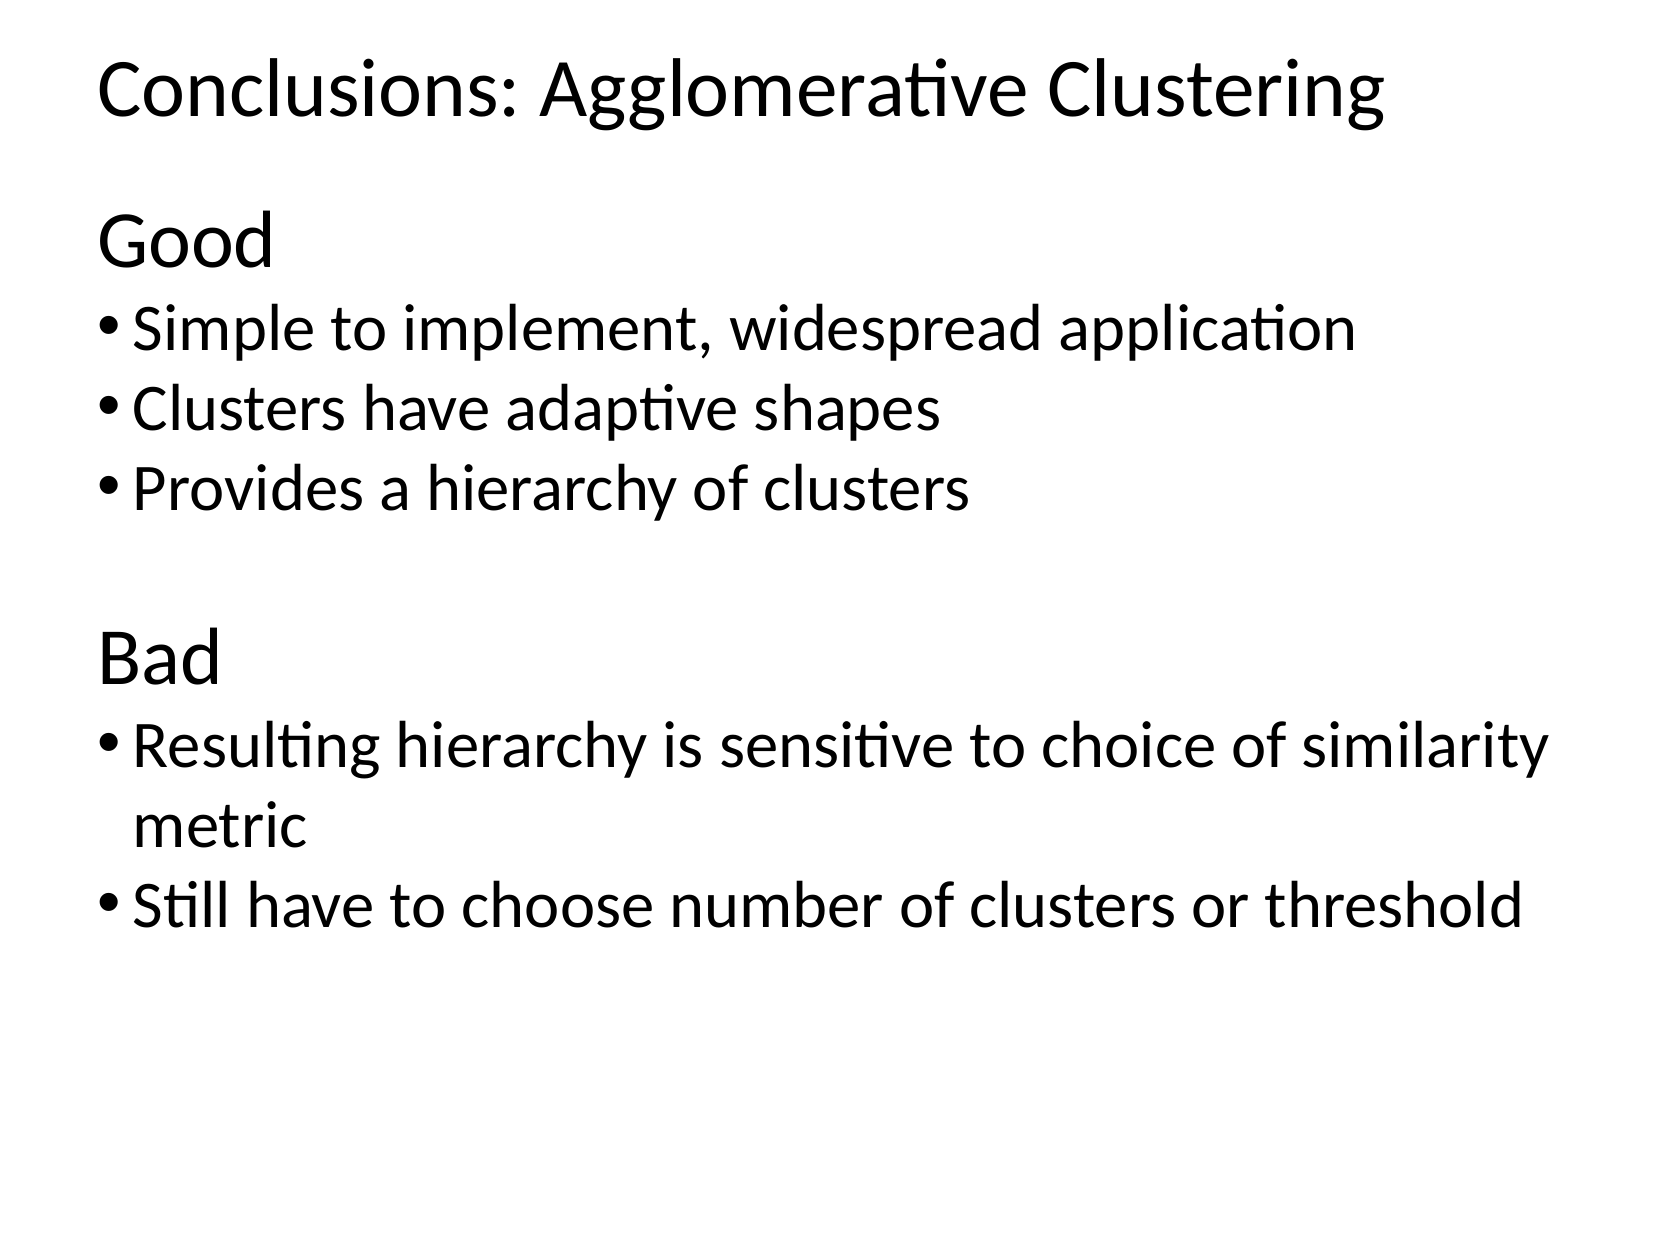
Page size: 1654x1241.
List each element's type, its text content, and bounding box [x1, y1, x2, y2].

text_box Conclusions: Agglomerative Clustering [82, 0, 1571, 166]
text_box Good Simple to implement, widespread application Clusters have adaptive shapes Provides a hierarchy of clusters Bad Resulting hierarchy is sensitive to choice of similarity metric Still have to choose number of clusters or threshold [82, 179, 1571, 1108]
